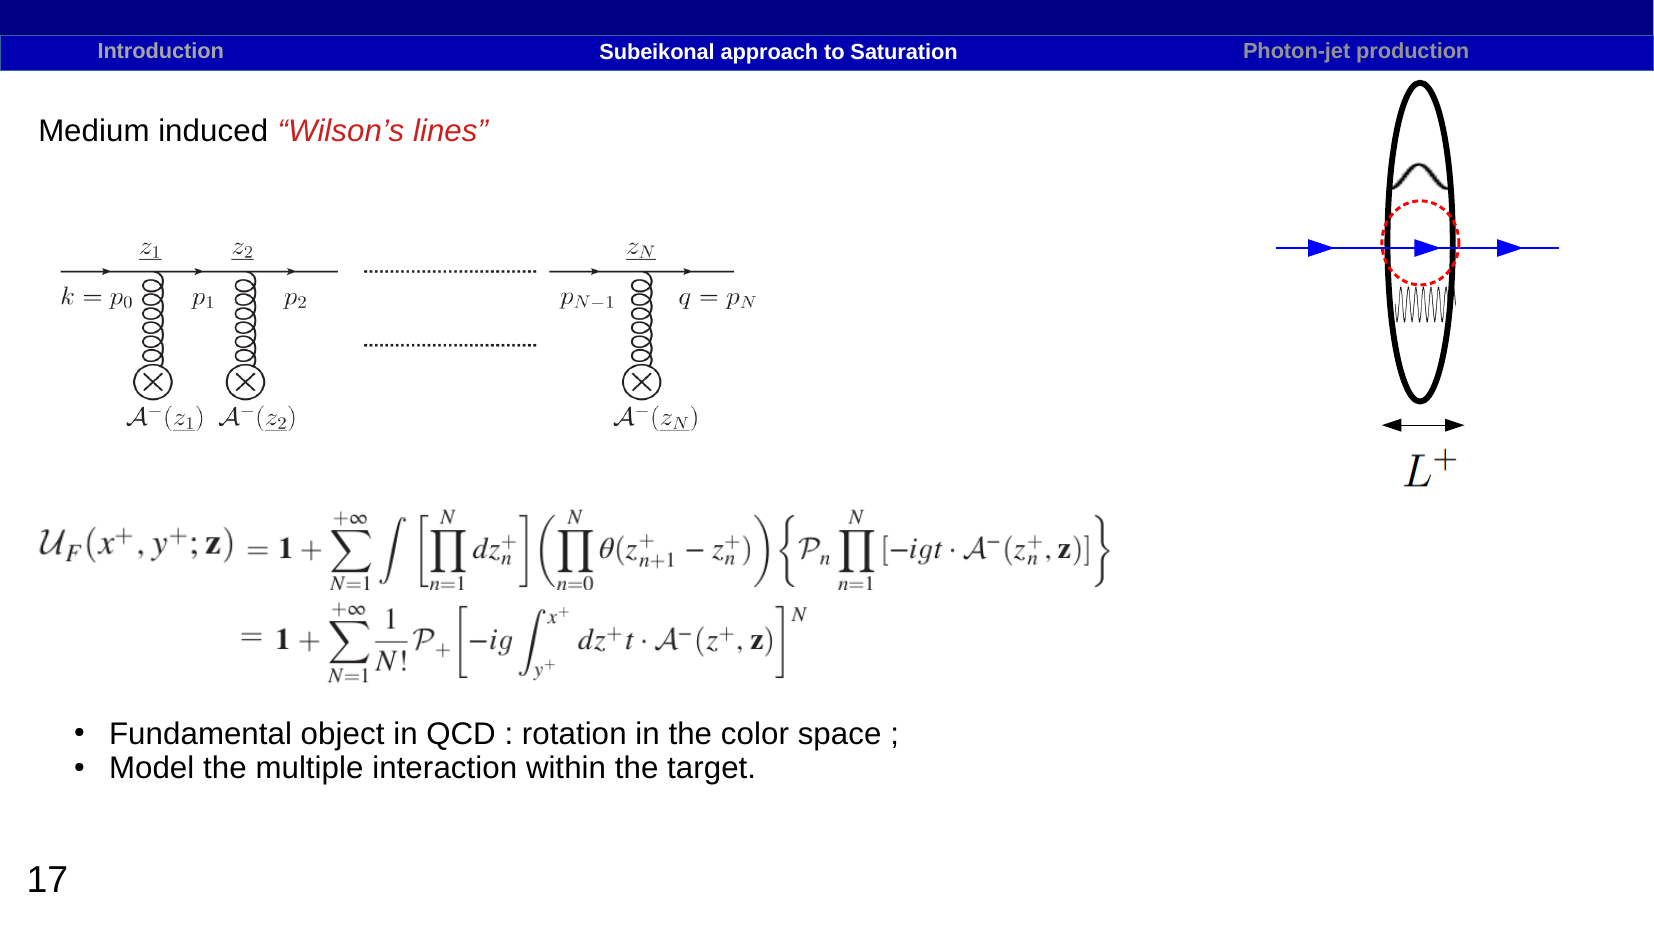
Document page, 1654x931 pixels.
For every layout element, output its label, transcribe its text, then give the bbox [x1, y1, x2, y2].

picture [1451, 273, 1458, 329]
text_box Photon-jet production [1228, 31, 1524, 71]
text_box Fundamental object in QCD : rotation in the color space ; Model the multiple interaction within the target. [59, 708, 1217, 850]
picture [1392, 273, 1449, 329]
picture [1392, 153, 1448, 200]
picture [46, 224, 792, 449]
text_box Medium induced “Wilson’s lines” [23, 106, 626, 158]
text_box Introduction [82, 31, 697, 71]
text_box 1 [11, 851, 641, 908]
picture [225, 620, 266, 662]
picture [23, 484, 1136, 697]
text_box [0, 0, 1654, 71]
picture [1375, 436, 1475, 505]
text_box Subeikonal approach to Saturation [584, 32, 1199, 80]
